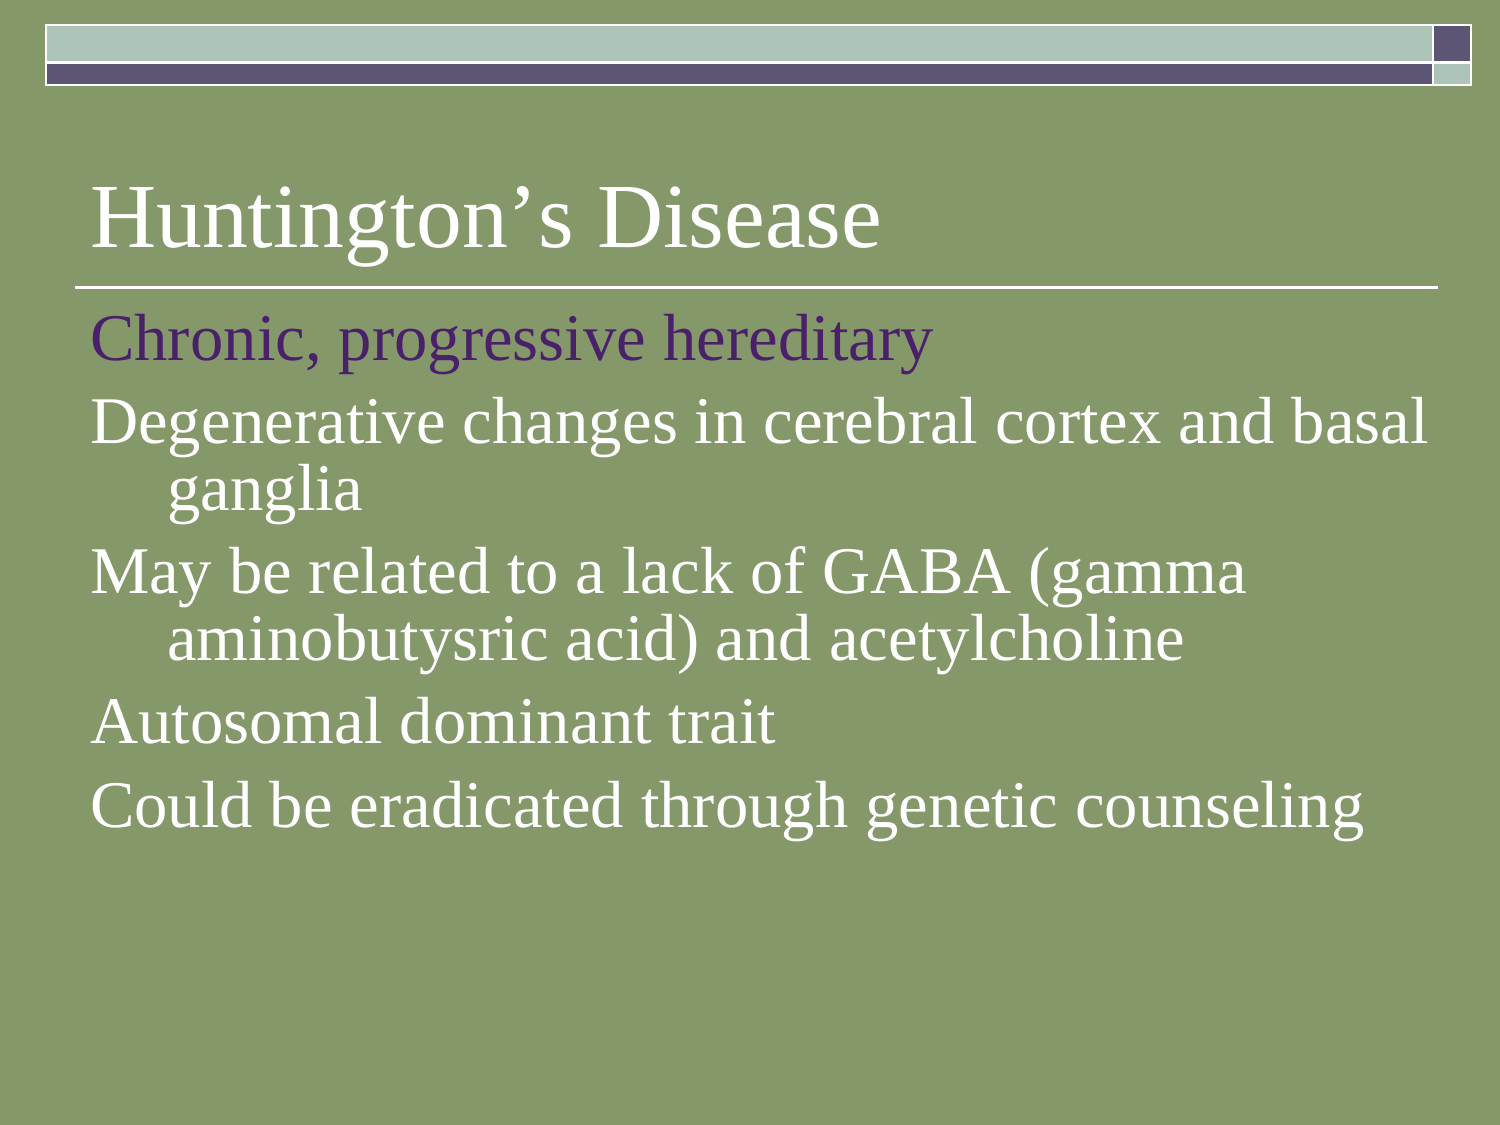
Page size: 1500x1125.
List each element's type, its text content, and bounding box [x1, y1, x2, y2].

title Huntington’s Disease [75, 87, 1426, 275]
list Chronic, progressive hereditary Degenerative changes in cerebral cortex and basal ganglia May be related to a lack of GABA (gamma aminobutysric acid) and acetylcholine Autosomal dominant trait Could be eradicated through genetic counseling [74, 299, 1475, 1006]
